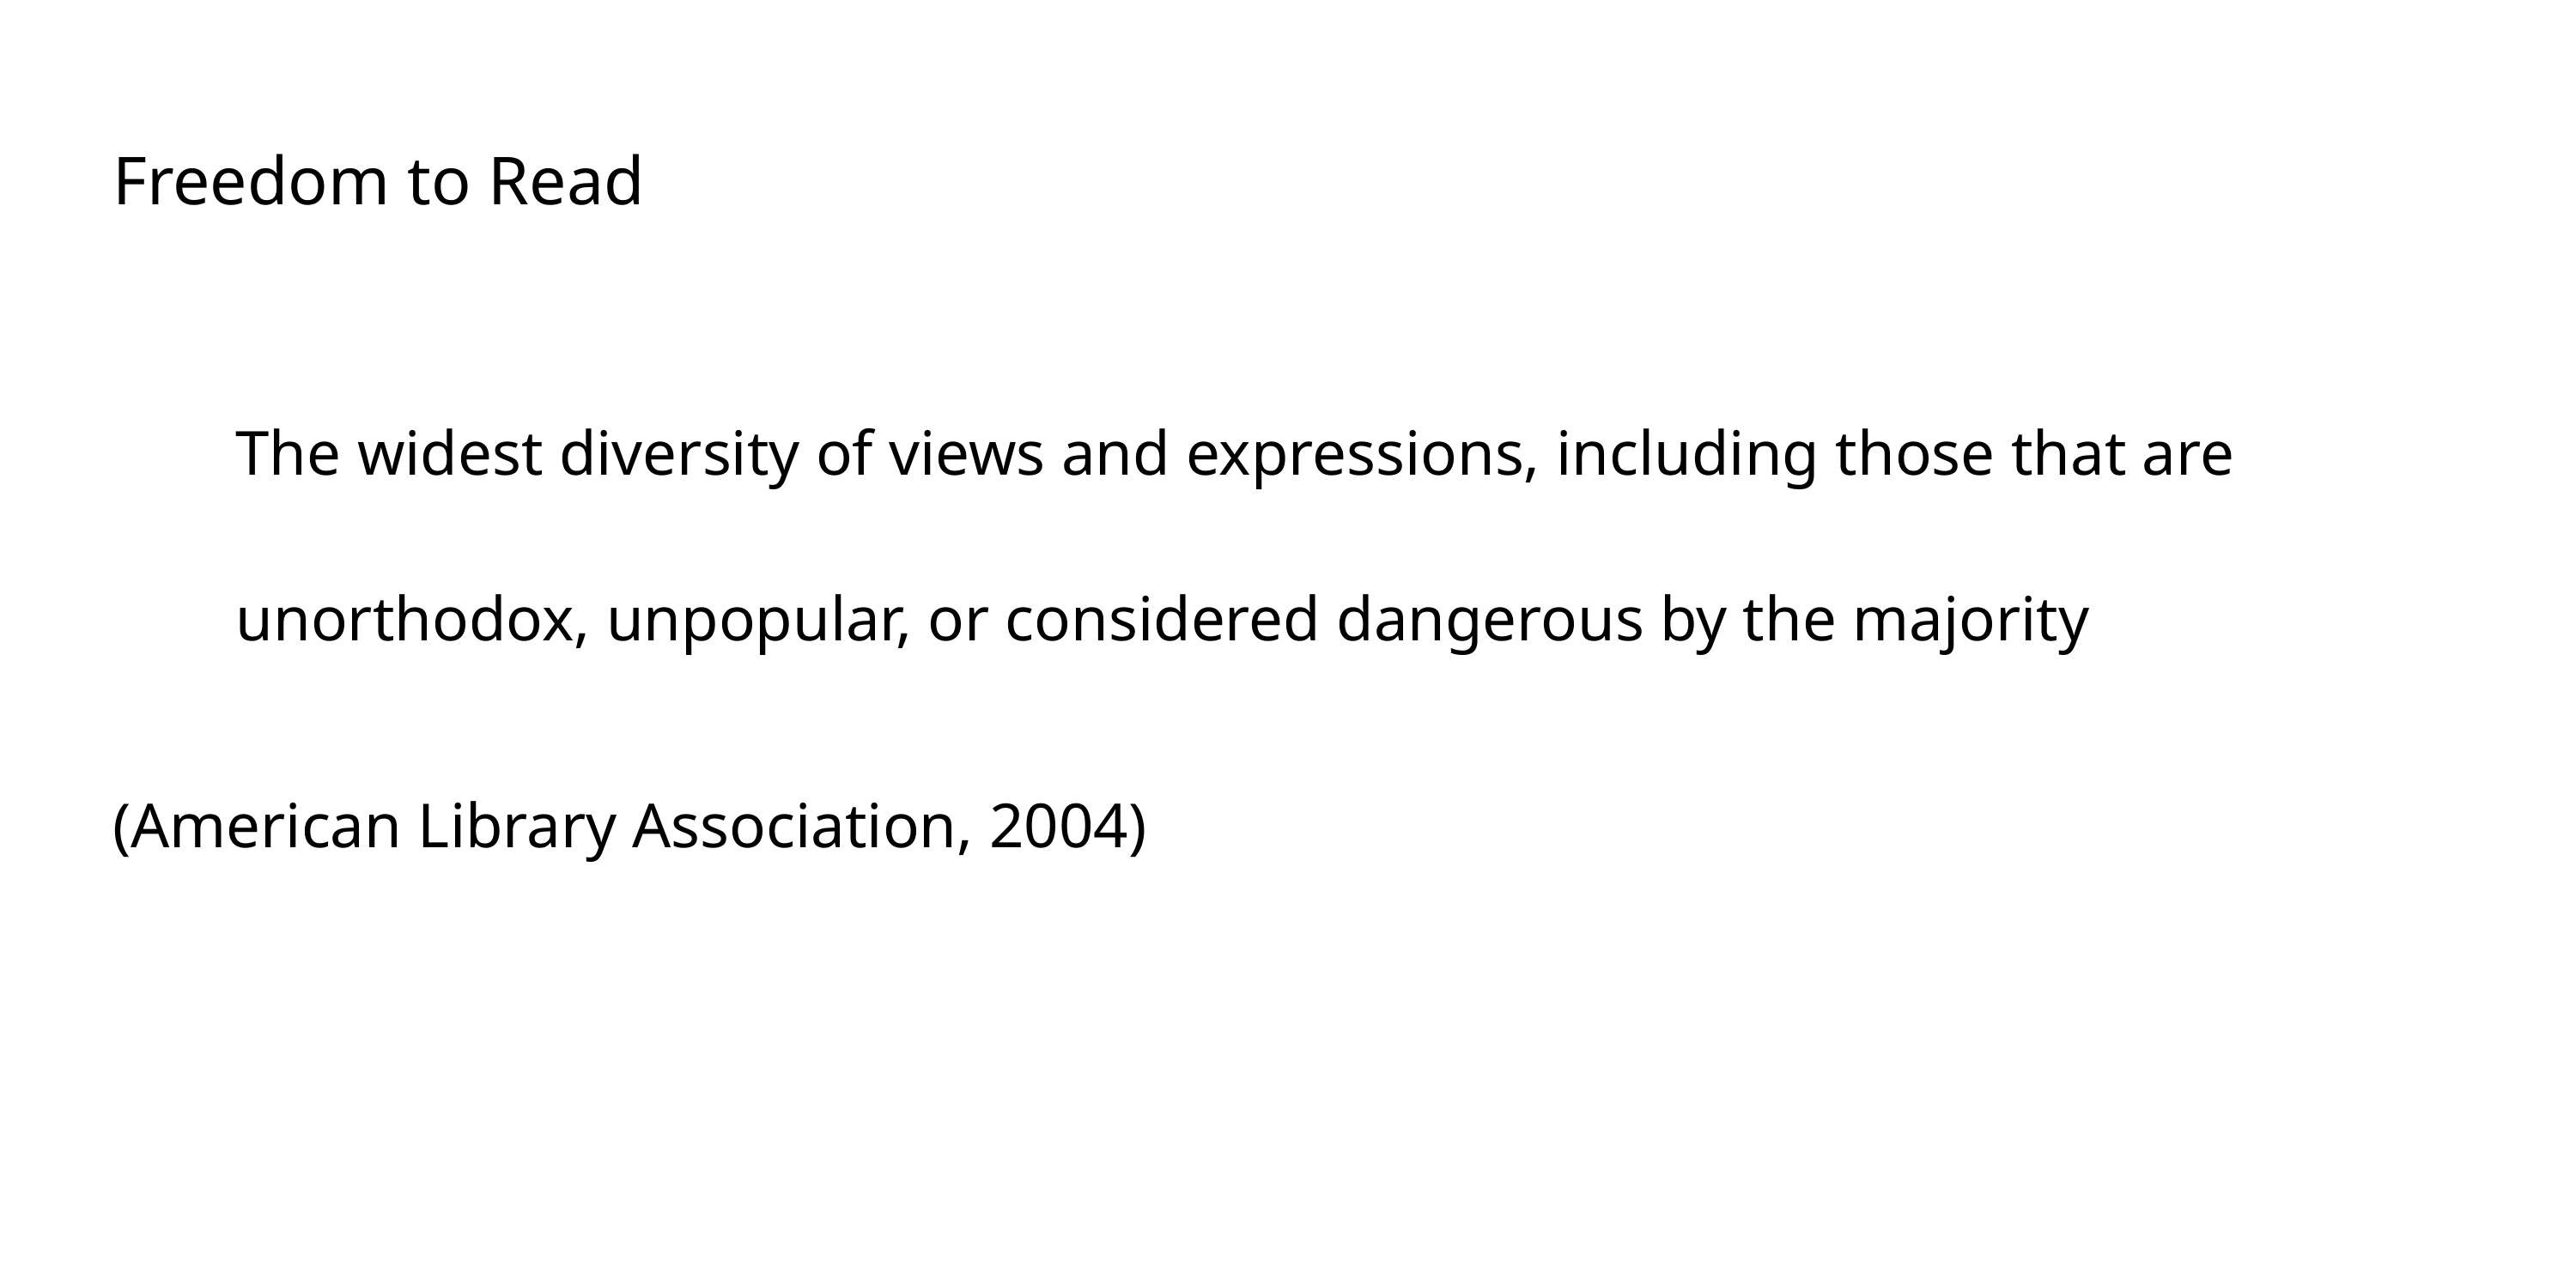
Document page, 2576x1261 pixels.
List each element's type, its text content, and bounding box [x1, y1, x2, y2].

list The widest diversity of views and expressions, including those that are unorthodox, unpopular, or considered dangerous by the majority (American Library Association, 2004) [88, 302, 2488, 1120]
title Freedom to Read [88, 109, 2488, 250]
